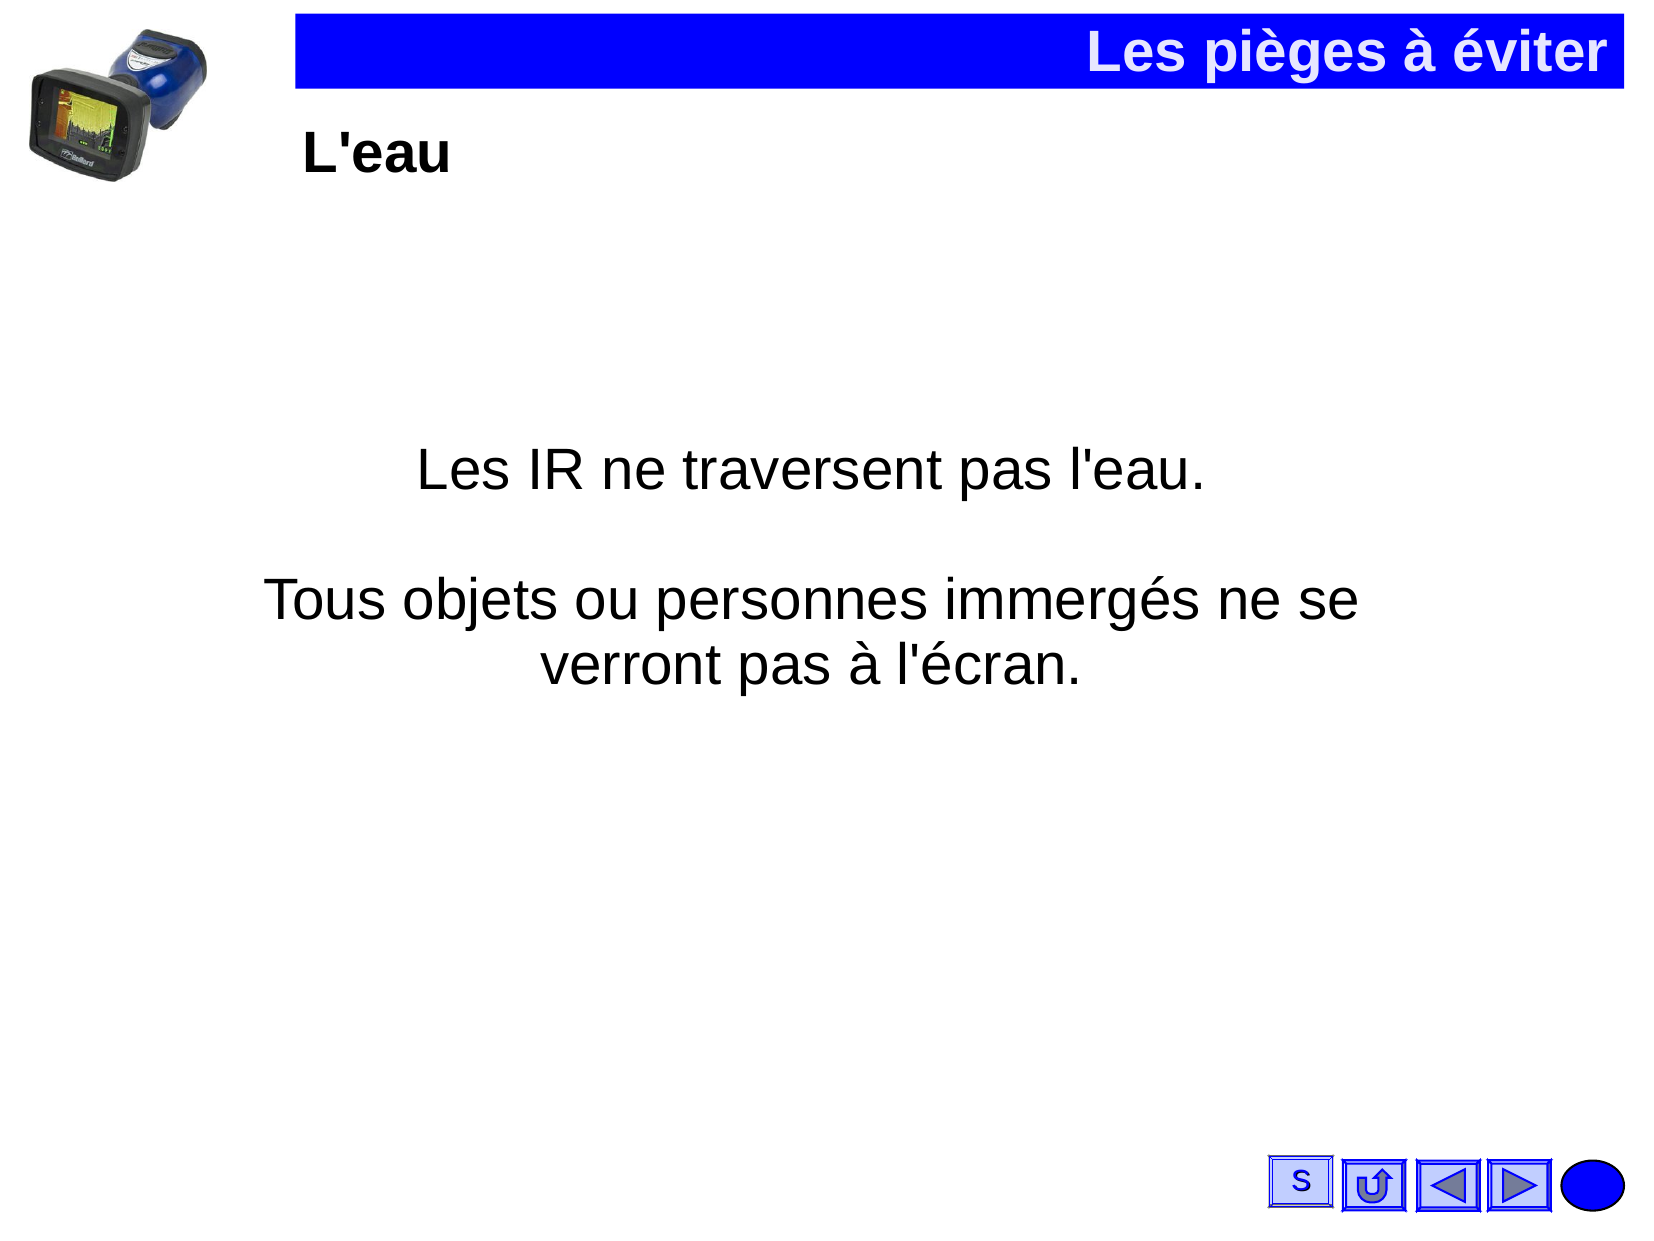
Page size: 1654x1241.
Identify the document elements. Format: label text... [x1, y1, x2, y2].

text_box L'eau [287, 112, 468, 193]
picture [29, 29, 207, 182]
text_box Les IR ne traversent pas l'eau. Tous objets ou personnes immergés ne se verront pas à l'écran. [206, 428, 1418, 768]
text_box [1561, 1160, 1625, 1211]
text_box Les pièges à éviter [295, 13, 1625, 89]
